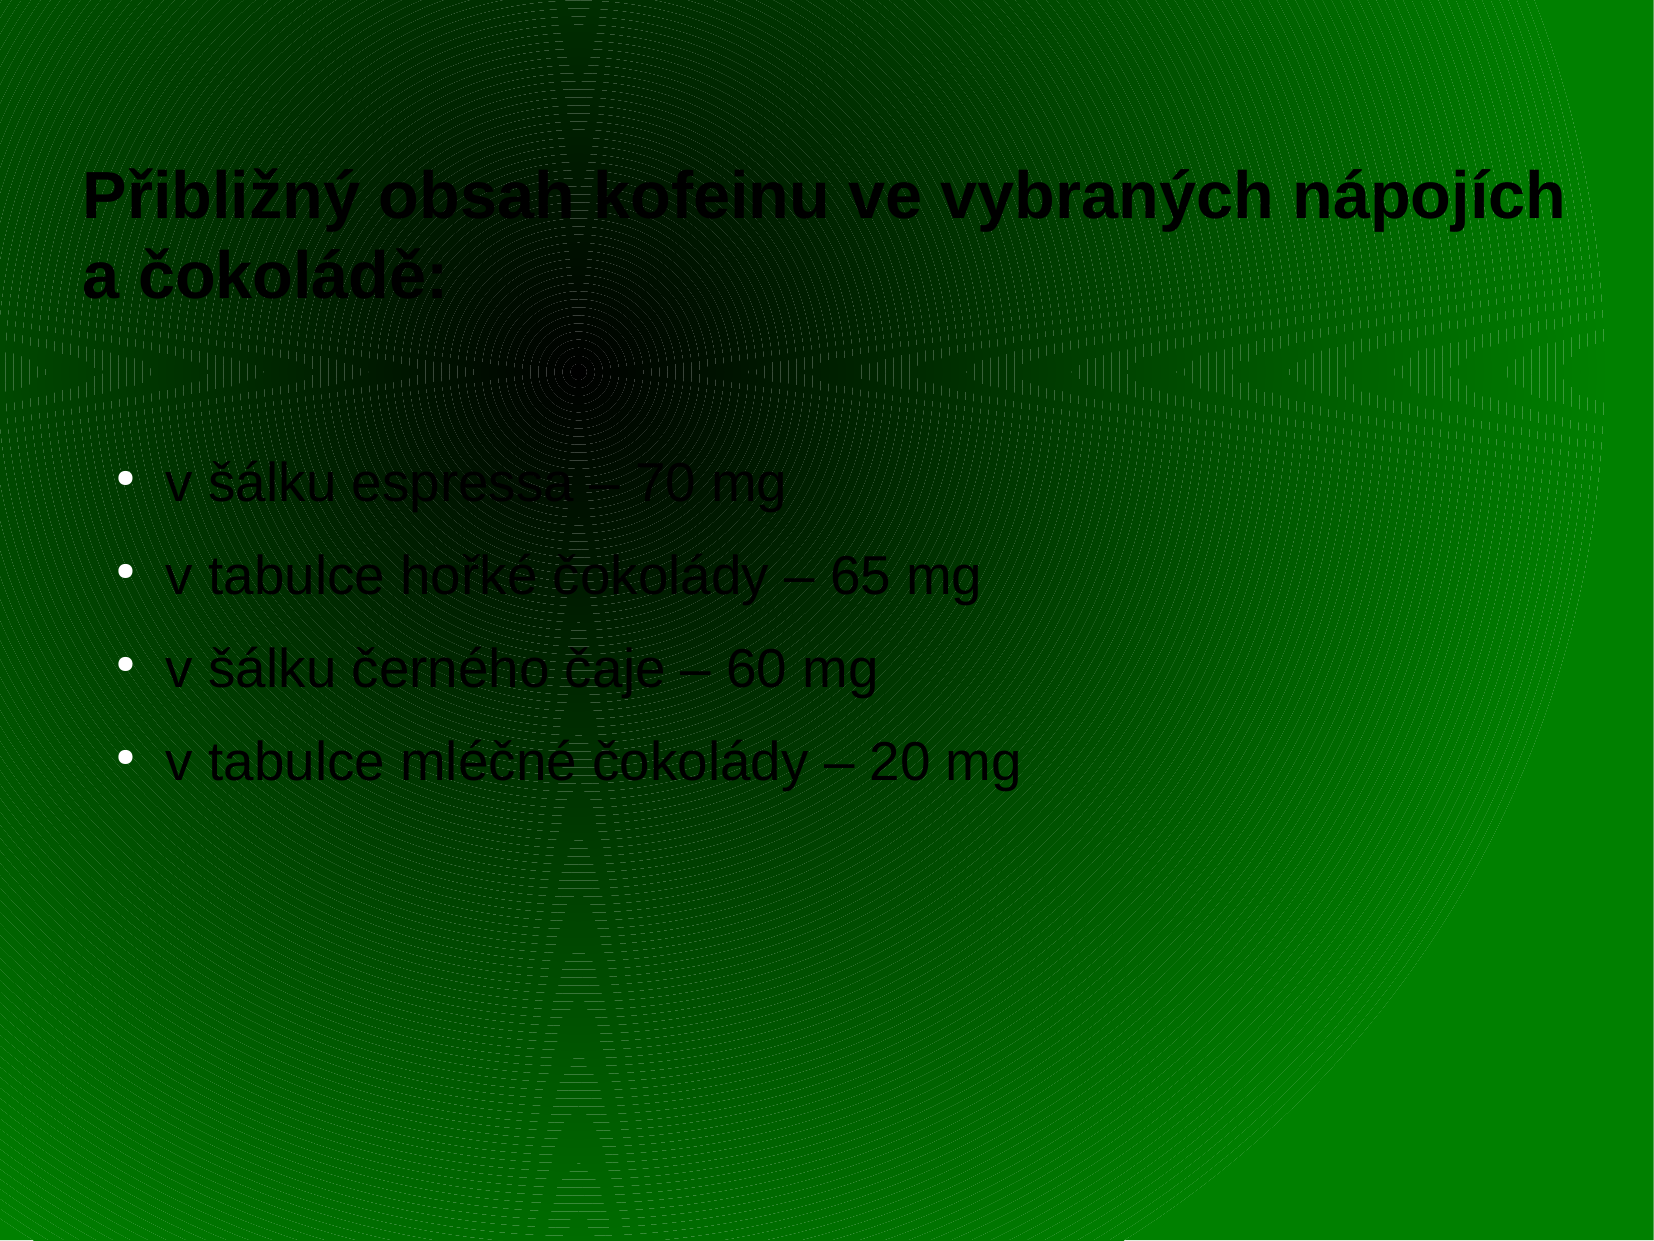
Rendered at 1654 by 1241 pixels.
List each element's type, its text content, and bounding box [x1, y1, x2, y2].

list v šálku espressa – 70 mg v tabulce hořké čokolády – 65 mg v šálku černého čaje – 60 mg v tabulce mléčné čokolády – 20 mg [82, 446, 1571, 794]
title Přibližný obsah kofeinu ve vybraných nápojích a čokoládě: [82, 49, 1571, 414]
